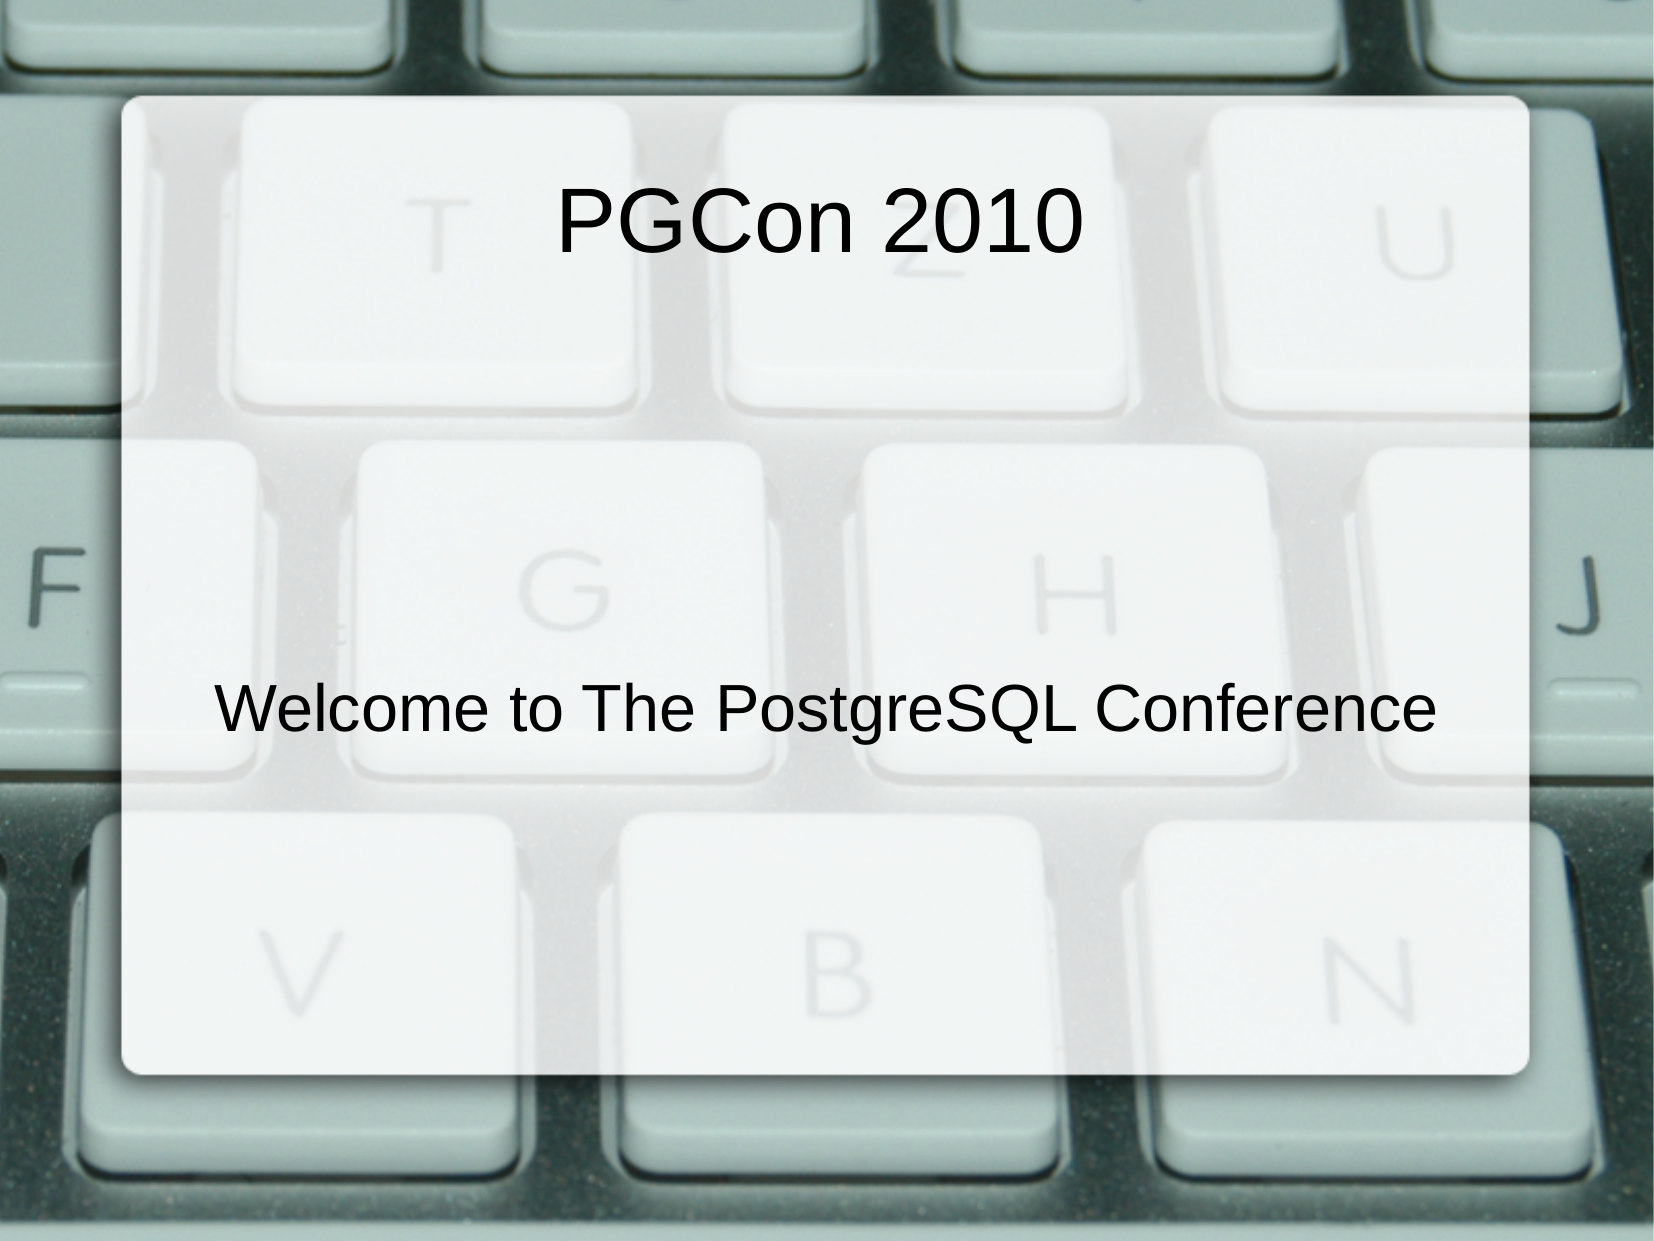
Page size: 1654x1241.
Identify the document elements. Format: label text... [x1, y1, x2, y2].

title PGCon 2010 [135, 125, 1506, 318]
subtitle Welcome to The PostgreSQL Conference [147, 361, 1506, 1056]
picture [0, 0, 1654, 1241]
